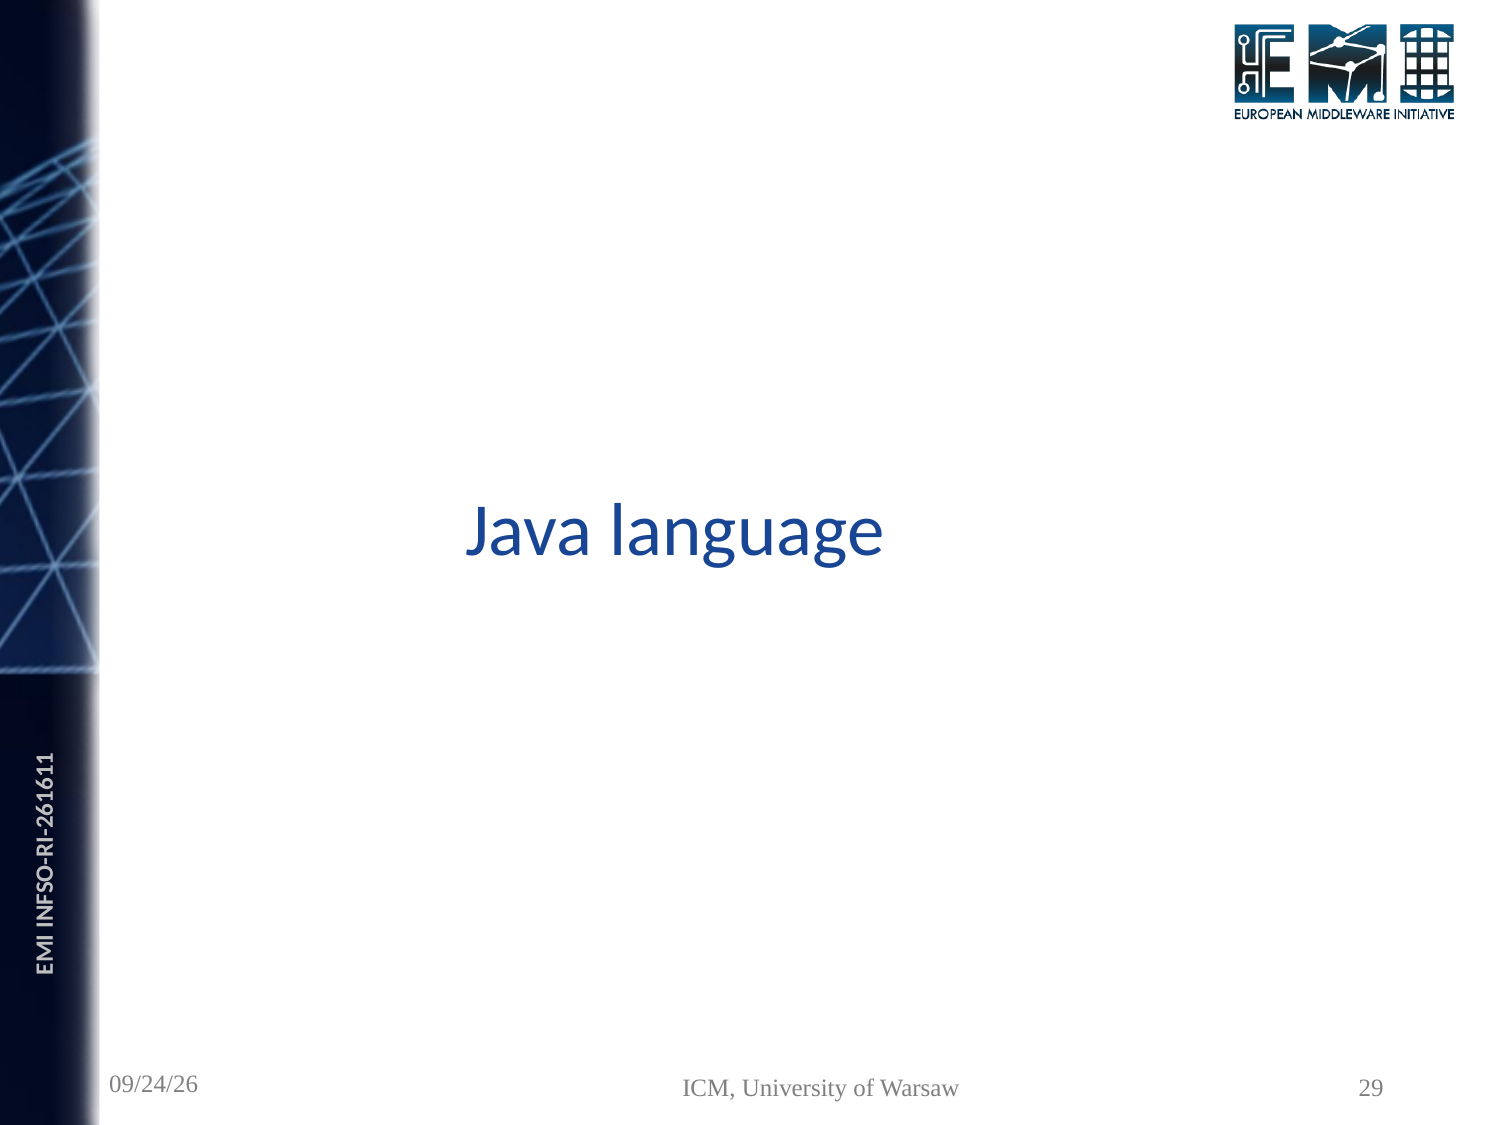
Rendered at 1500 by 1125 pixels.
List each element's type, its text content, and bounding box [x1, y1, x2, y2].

picture [0, 0, 111, 1125]
picture [1185, 8, 1500, 140]
subtitle Java language [112, 44, 1238, 1006]
